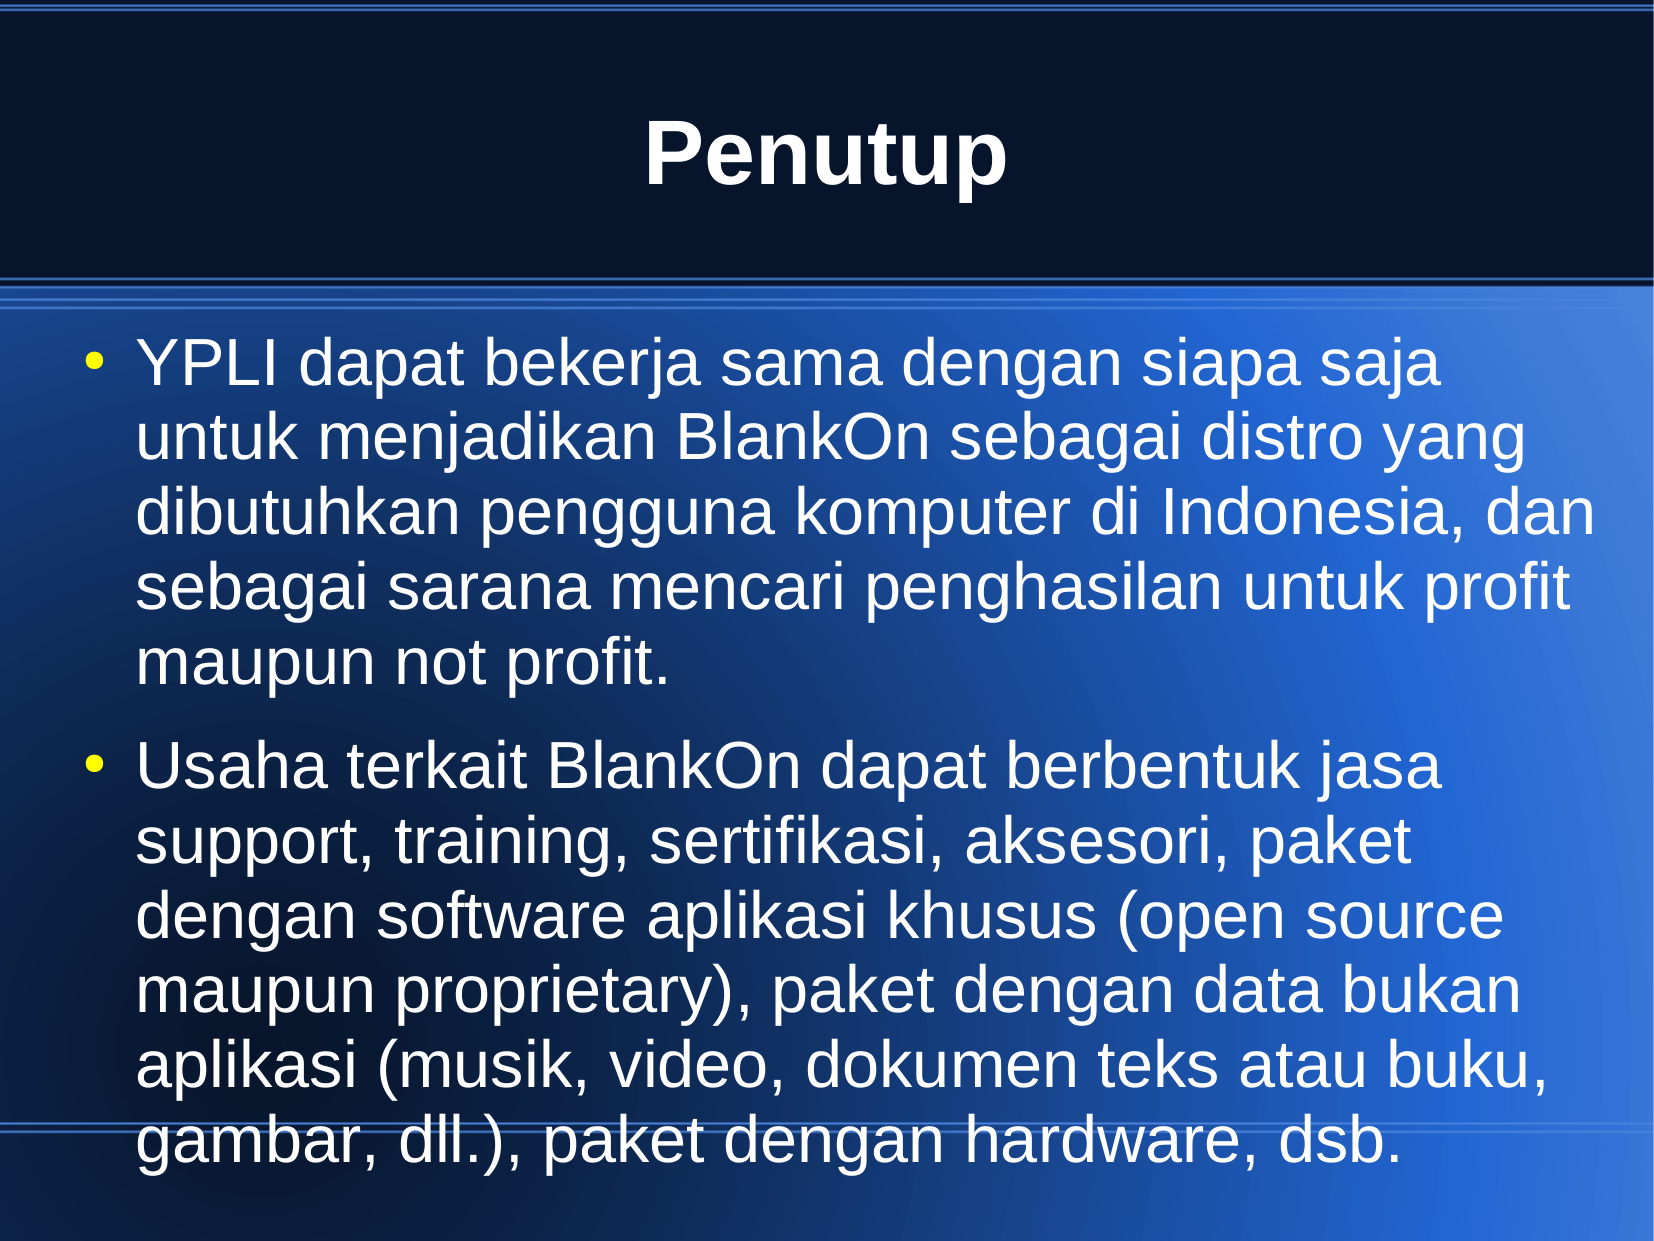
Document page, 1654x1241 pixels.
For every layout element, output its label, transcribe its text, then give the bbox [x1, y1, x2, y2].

title Penutup [82, 49, 1571, 257]
picture [0, 0, 1654, 1241]
list YPLI dapat bekerja sama dengan siapa saja untuk menjadikan BlankOn sebagai distro yang dibutuhkan pengguna komputer di Indonesia, dan sebagai sarana mencari penghasilan untuk profit maupun not profit. Usaha terkait BlankOn dapat berbentuk jasa support, training, sertifikasi, aksesori, paket dengan software aplikasi khusus (open source maupun proprietary), paket dengan data bukan aplikasi (musik, video, dokumen teks atau buku, gambar, dll.), paket dengan hardware, dsb. [64, 324, 1601, 1177]
